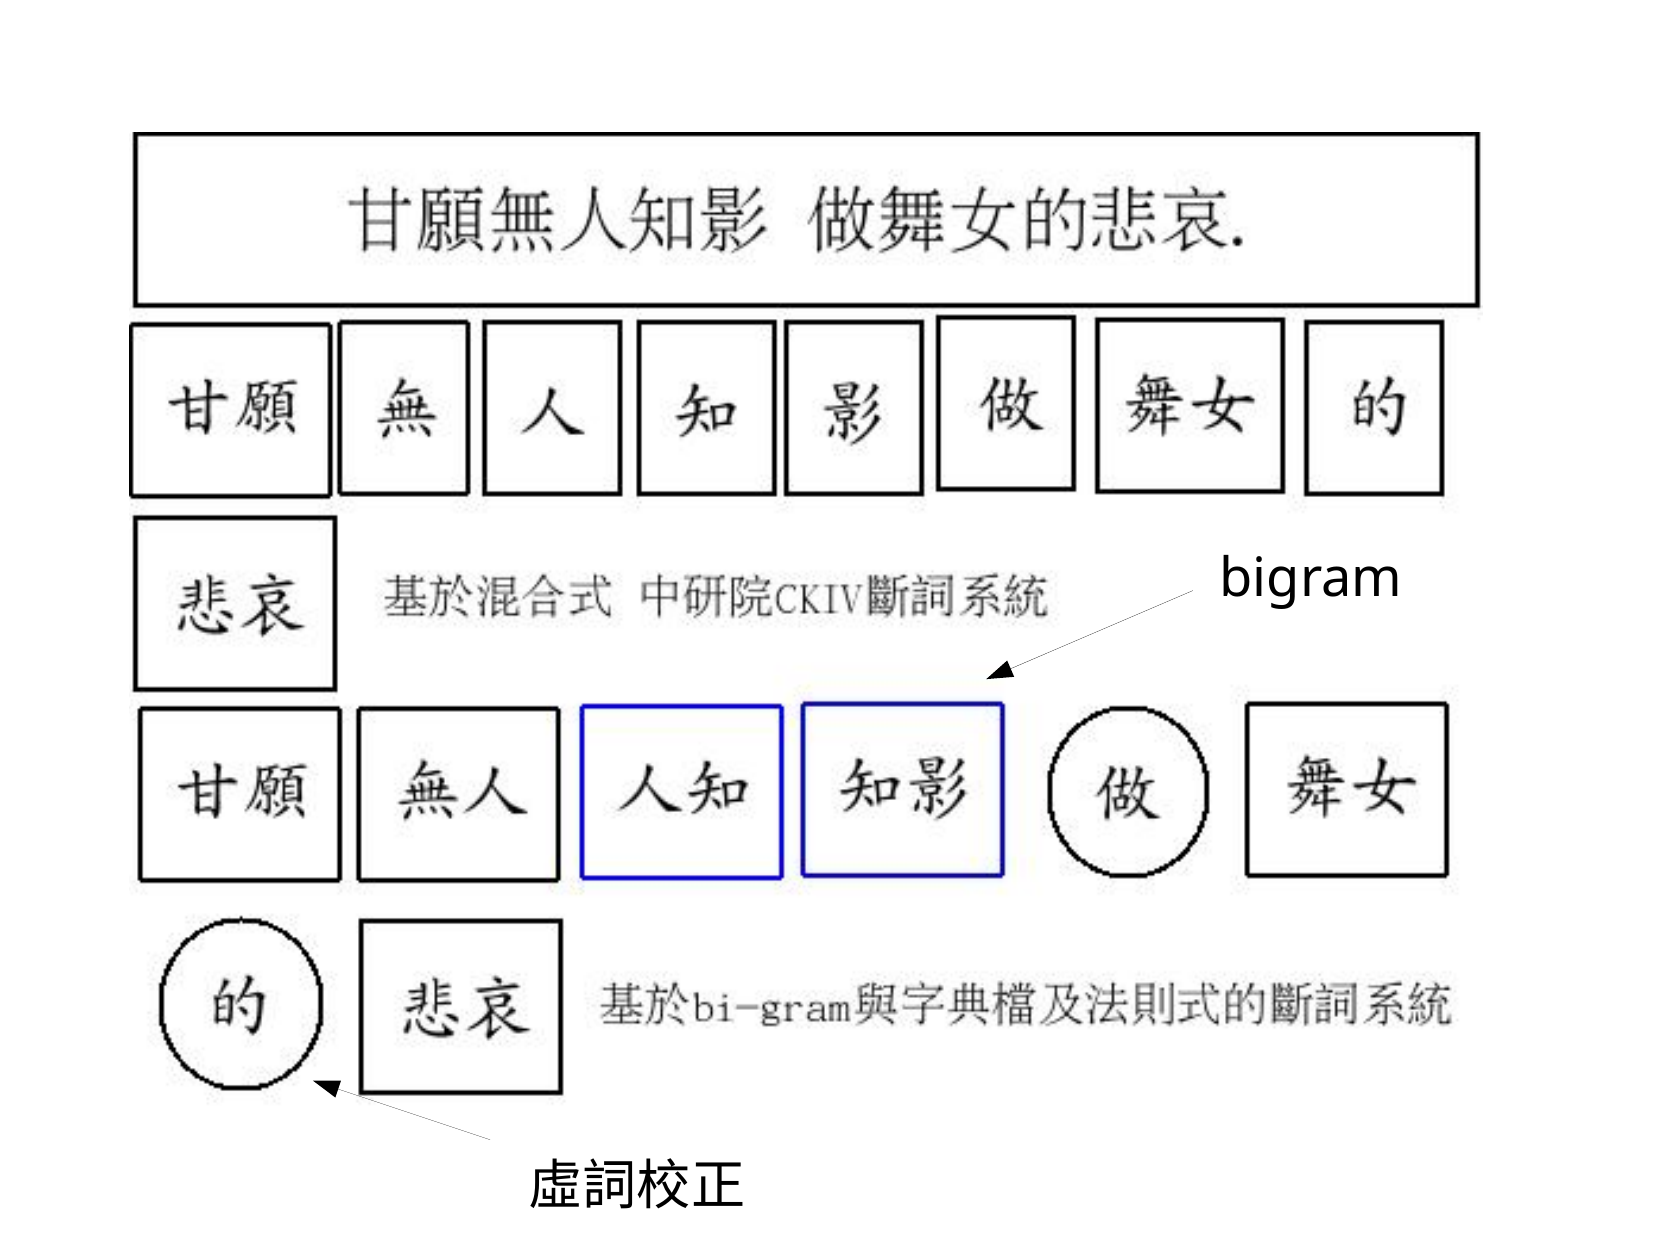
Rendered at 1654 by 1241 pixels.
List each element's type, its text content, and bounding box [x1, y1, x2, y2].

picture [129, 132, 1483, 1134]
text_box 虛詞校正 [513, 1133, 766, 1213]
text_box bigram [1204, 531, 1441, 610]
